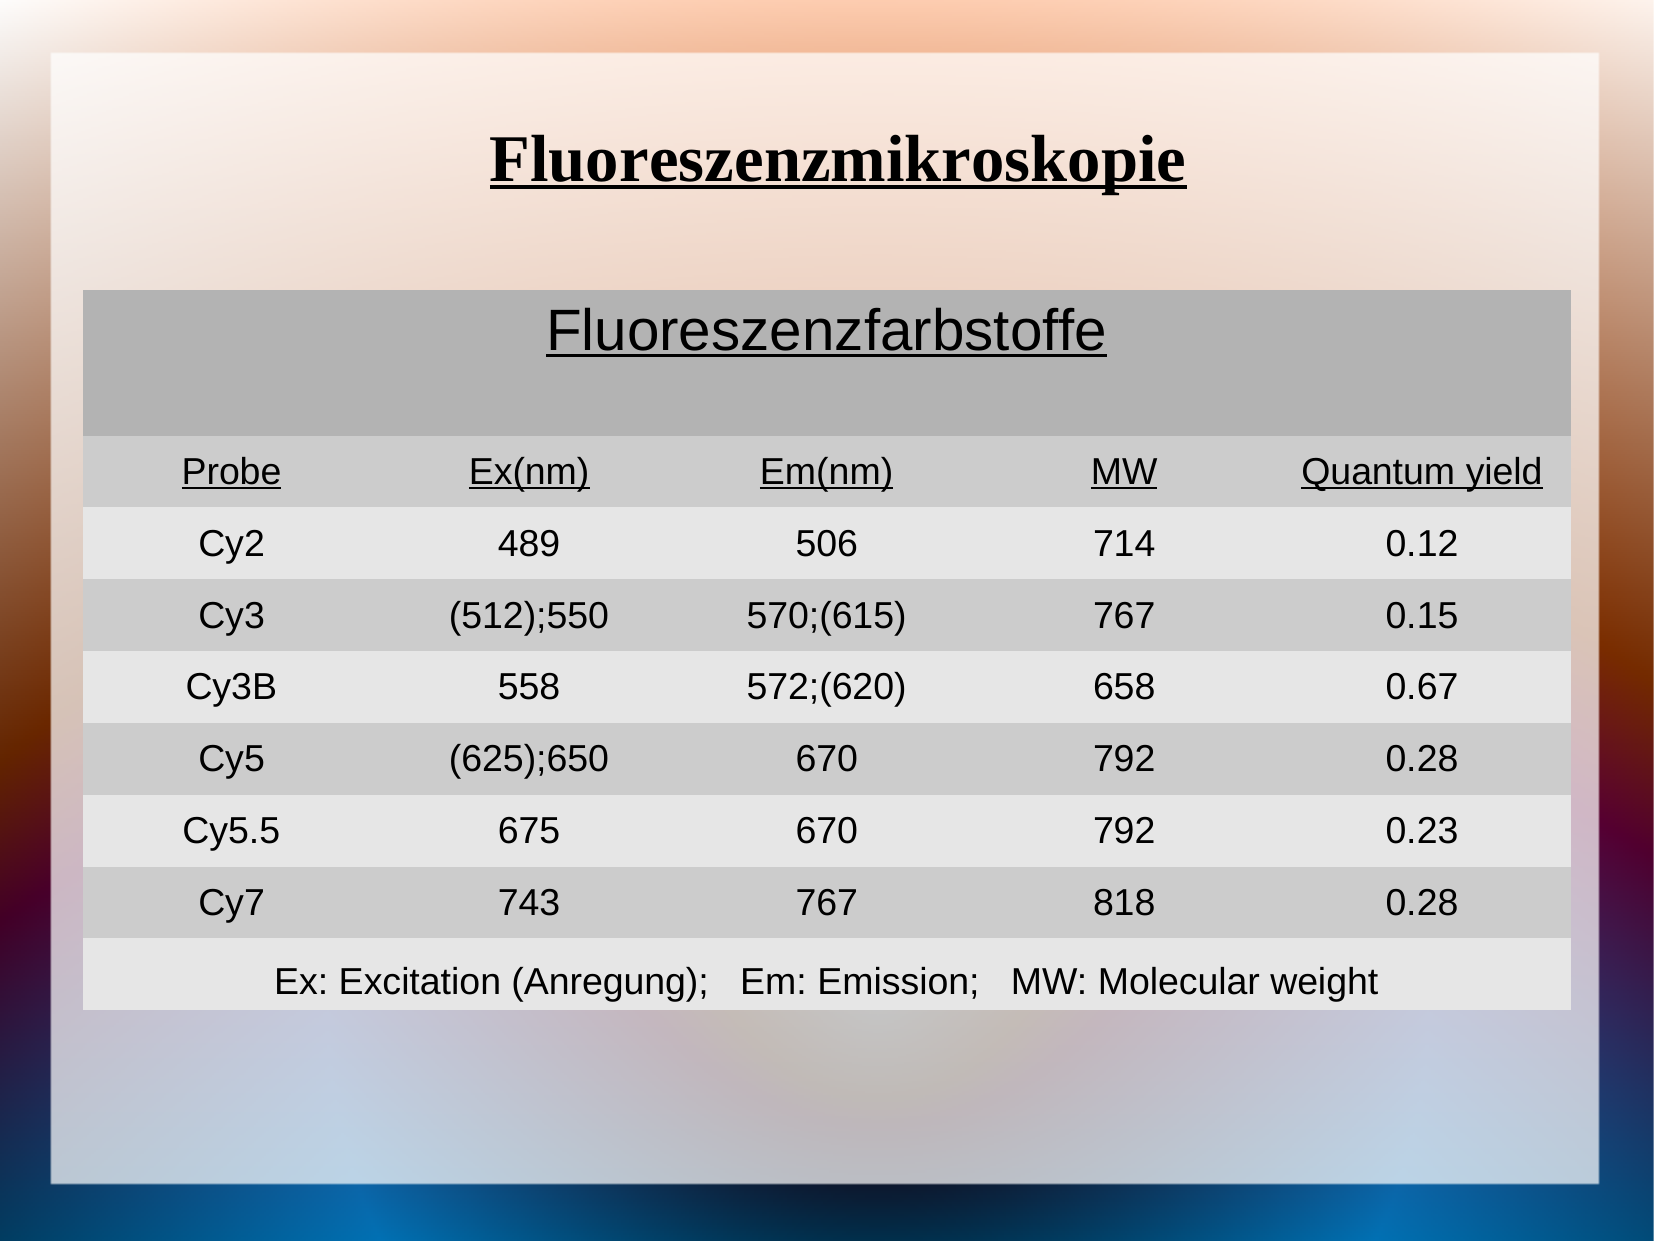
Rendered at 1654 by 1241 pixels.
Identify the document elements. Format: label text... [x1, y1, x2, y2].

table_cell 0.23 [1273, 795, 1571, 867]
table_cell Quantum yield [1273, 436, 1571, 507]
table_cell (625);650 [380, 723, 678, 795]
table_cell Em(nm) [678, 436, 975, 507]
table_cell 675 [380, 795, 678, 867]
table_cell 670 [678, 795, 975, 867]
table_cell MW [975, 436, 1273, 507]
table_cell 792 [975, 795, 1273, 867]
table_cell Ex(nm) [380, 436, 678, 507]
table_cell 558 [380, 651, 678, 723]
table_cell 489 [380, 507, 678, 579]
table_cell 767 [975, 579, 1273, 651]
table_cell 818 [975, 867, 1273, 938]
picture [0, 0, 1654, 1241]
table_cell 670 [678, 723, 975, 795]
table_cell 0.28 [1273, 867, 1571, 938]
table_cell Cy3B [83, 651, 380, 723]
table_cell 792 [975, 723, 1273, 795]
table_cell 0.28 [1273, 723, 1571, 795]
table_cell Ex: Excitation (Anregung); Em: Emission; MW: Molecular weight [83, 938, 1571, 1010]
table_cell Probe [83, 436, 380, 507]
table_cell (512);550 [380, 579, 678, 651]
table_cell Cy5 [83, 723, 380, 795]
title Fluoreszenzmikroskopie [82, 55, 1571, 263]
table_cell 658 [975, 651, 1273, 723]
table_cell 714 [975, 507, 1273, 579]
table_cell 572;(620) [678, 651, 975, 723]
table_cell Cy5.5 [83, 795, 380, 867]
table_cell 767 [678, 867, 975, 938]
table_cell 506 [678, 507, 975, 579]
table_cell 0.67 [1273, 651, 1571, 723]
table_cell Cy2 [83, 507, 380, 579]
table_cell 570;(615) [678, 579, 975, 651]
table_cell Cy3 [83, 579, 380, 651]
table_header Fluoreszenzfarbstoffe [83, 290, 1571, 436]
table_cell 743 [380, 867, 678, 938]
table_cell 0.15 [1273, 579, 1571, 651]
table_cell 0.12 [1273, 507, 1571, 579]
table_cell Cy7 [83, 867, 380, 938]
